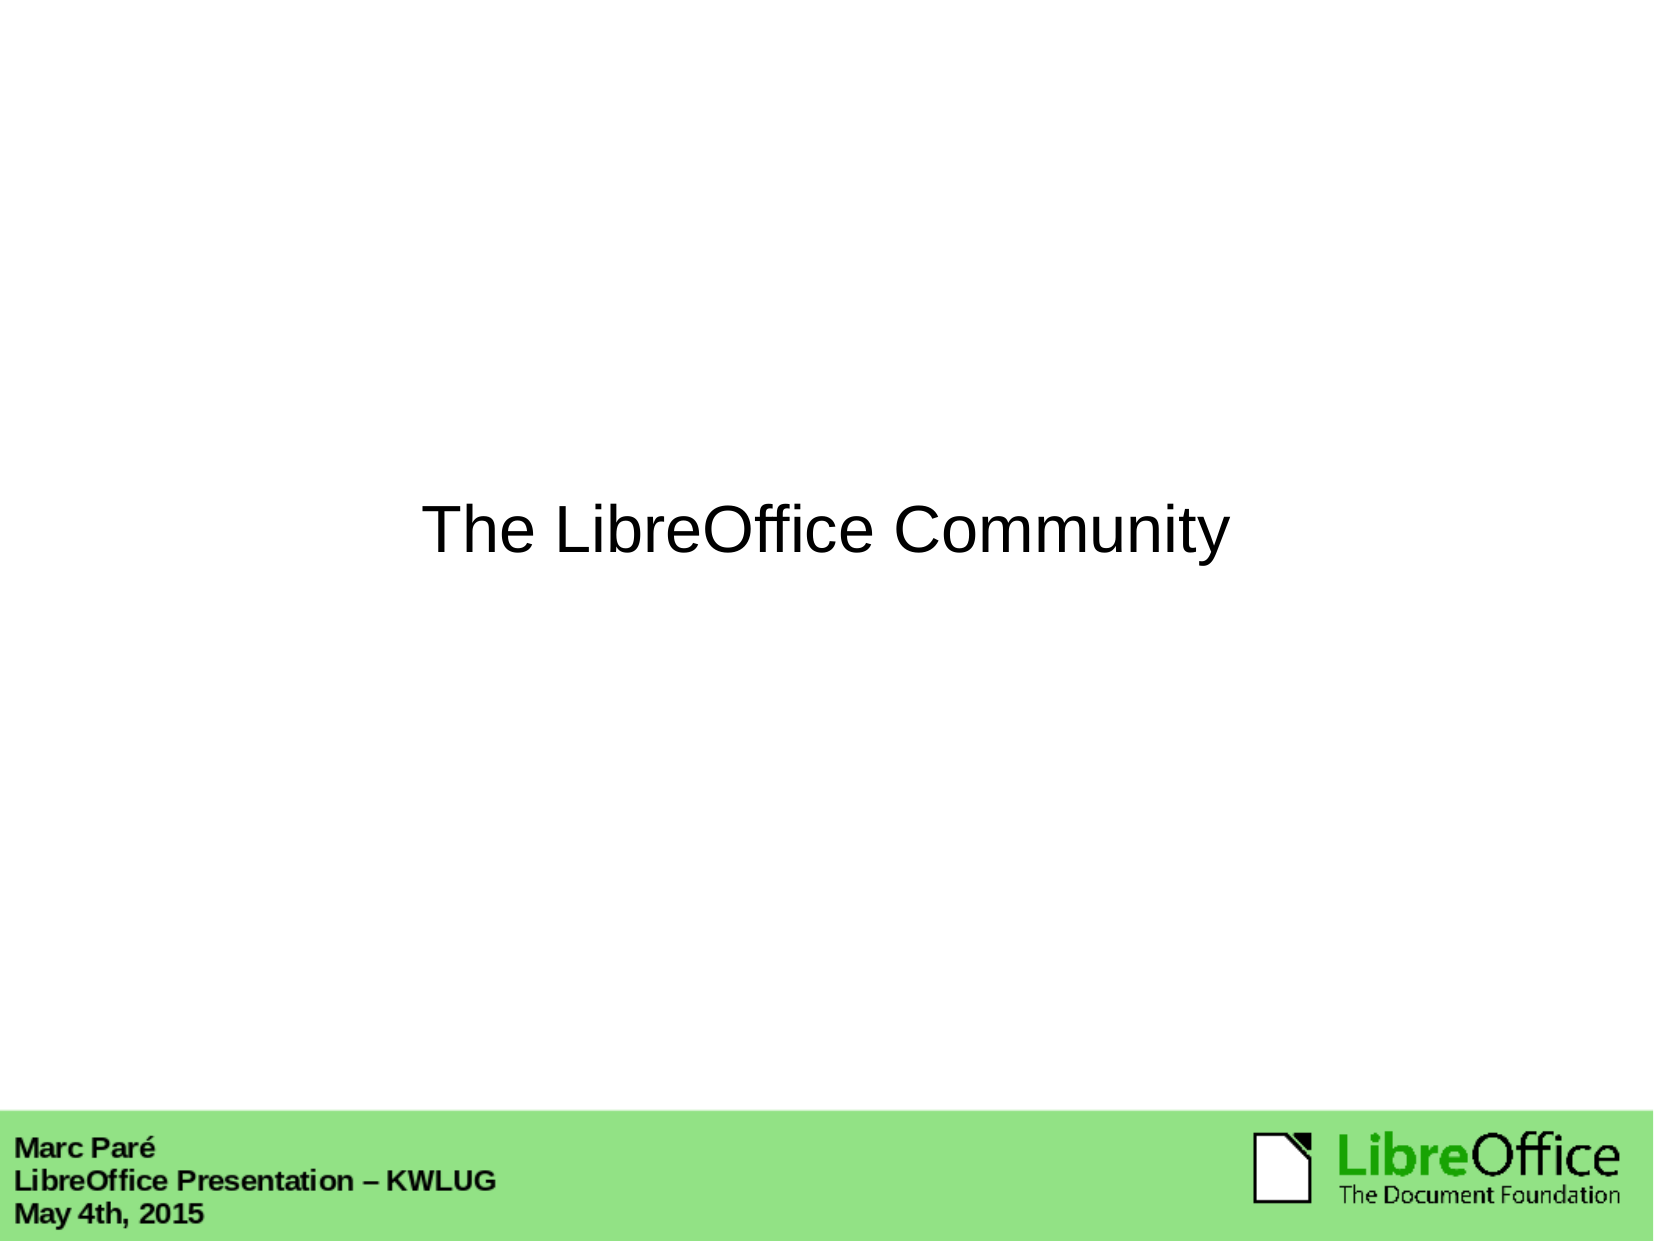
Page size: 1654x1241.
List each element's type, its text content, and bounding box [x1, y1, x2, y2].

subtitle The LibreOffice Community [82, 49, 1571, 1010]
picture [0, 0, 1654, 1241]
